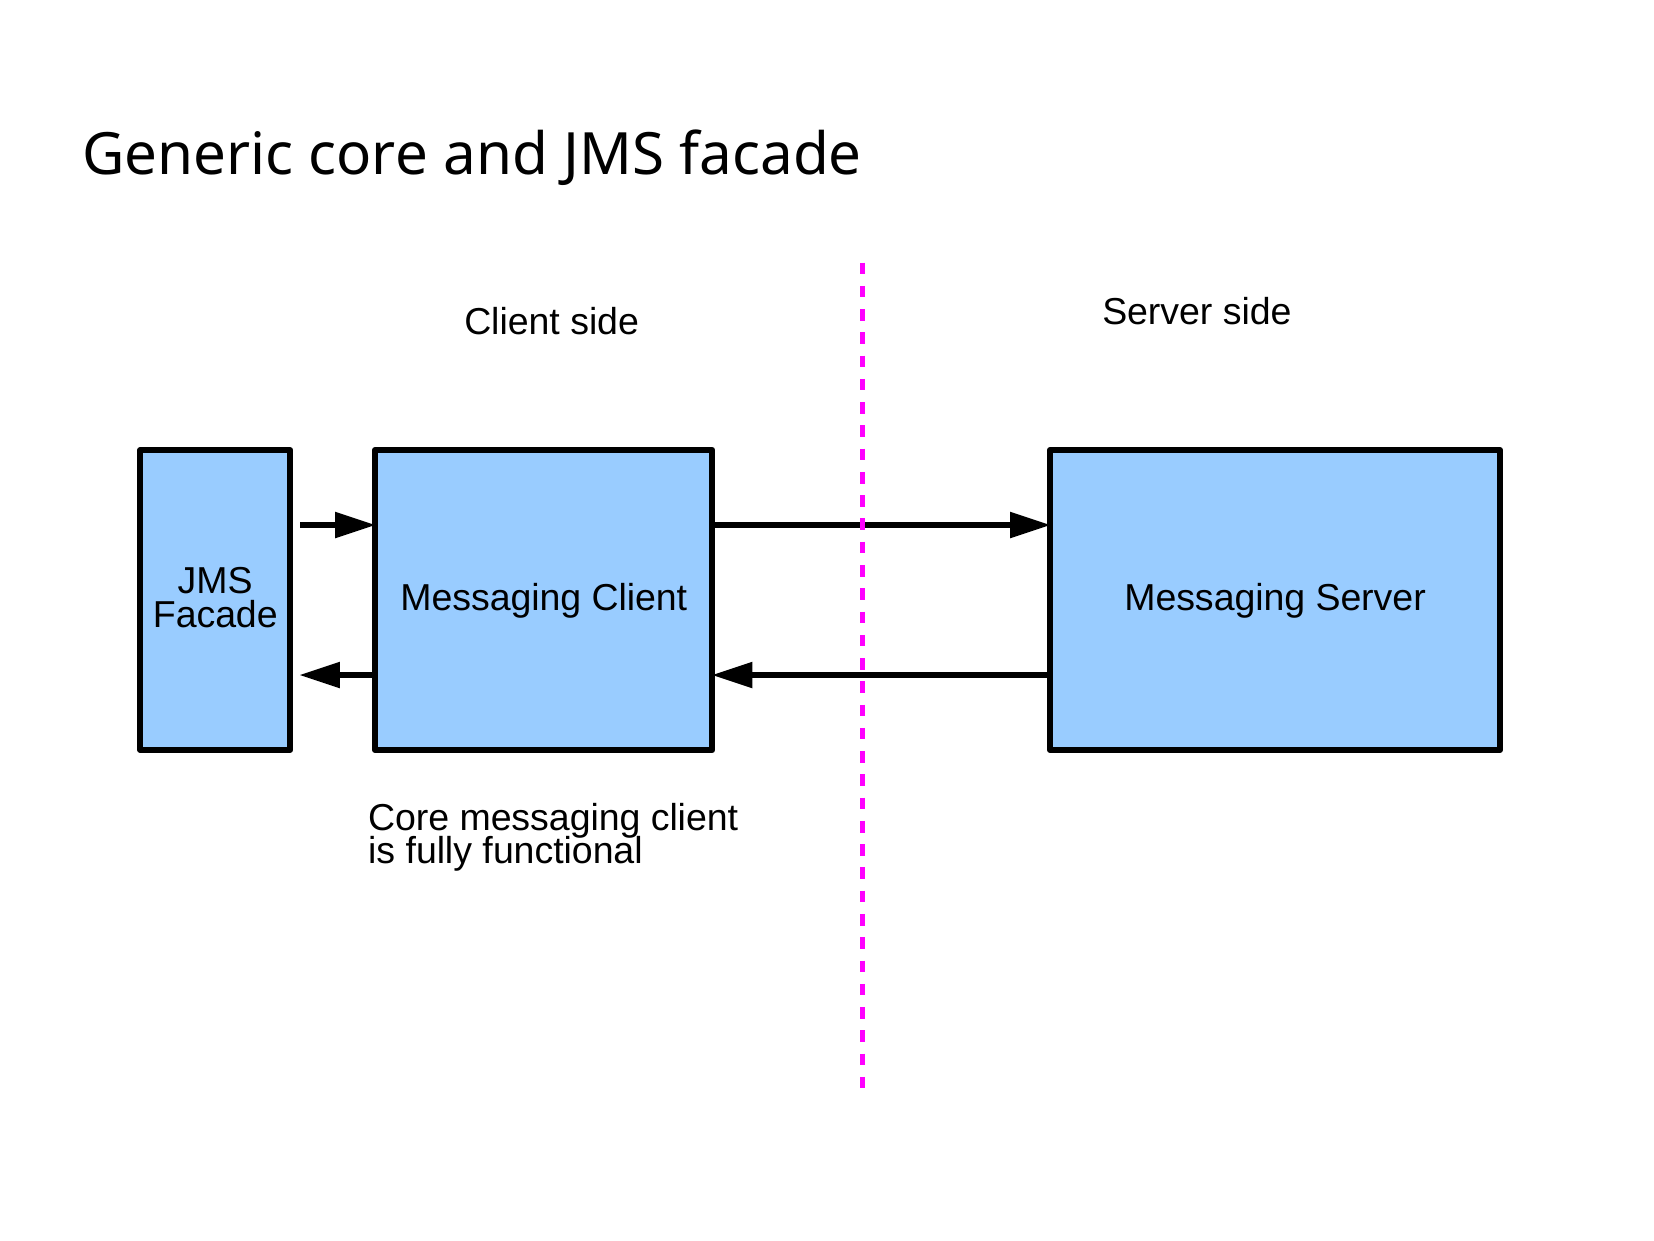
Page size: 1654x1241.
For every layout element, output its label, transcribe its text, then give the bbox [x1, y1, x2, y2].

text_box Messaging Client [374, 450, 713, 751]
text_box JMS Facade [140, 450, 291, 751]
text_box Server side [1087, 289, 1307, 361]
text_box Core messaging client is fully functional [353, 795, 754, 912]
title Generic core and JMS facade [82, 56, 1571, 249]
text_box Messaging Server [1050, 450, 1501, 751]
text_box Client side [449, 300, 654, 371]
